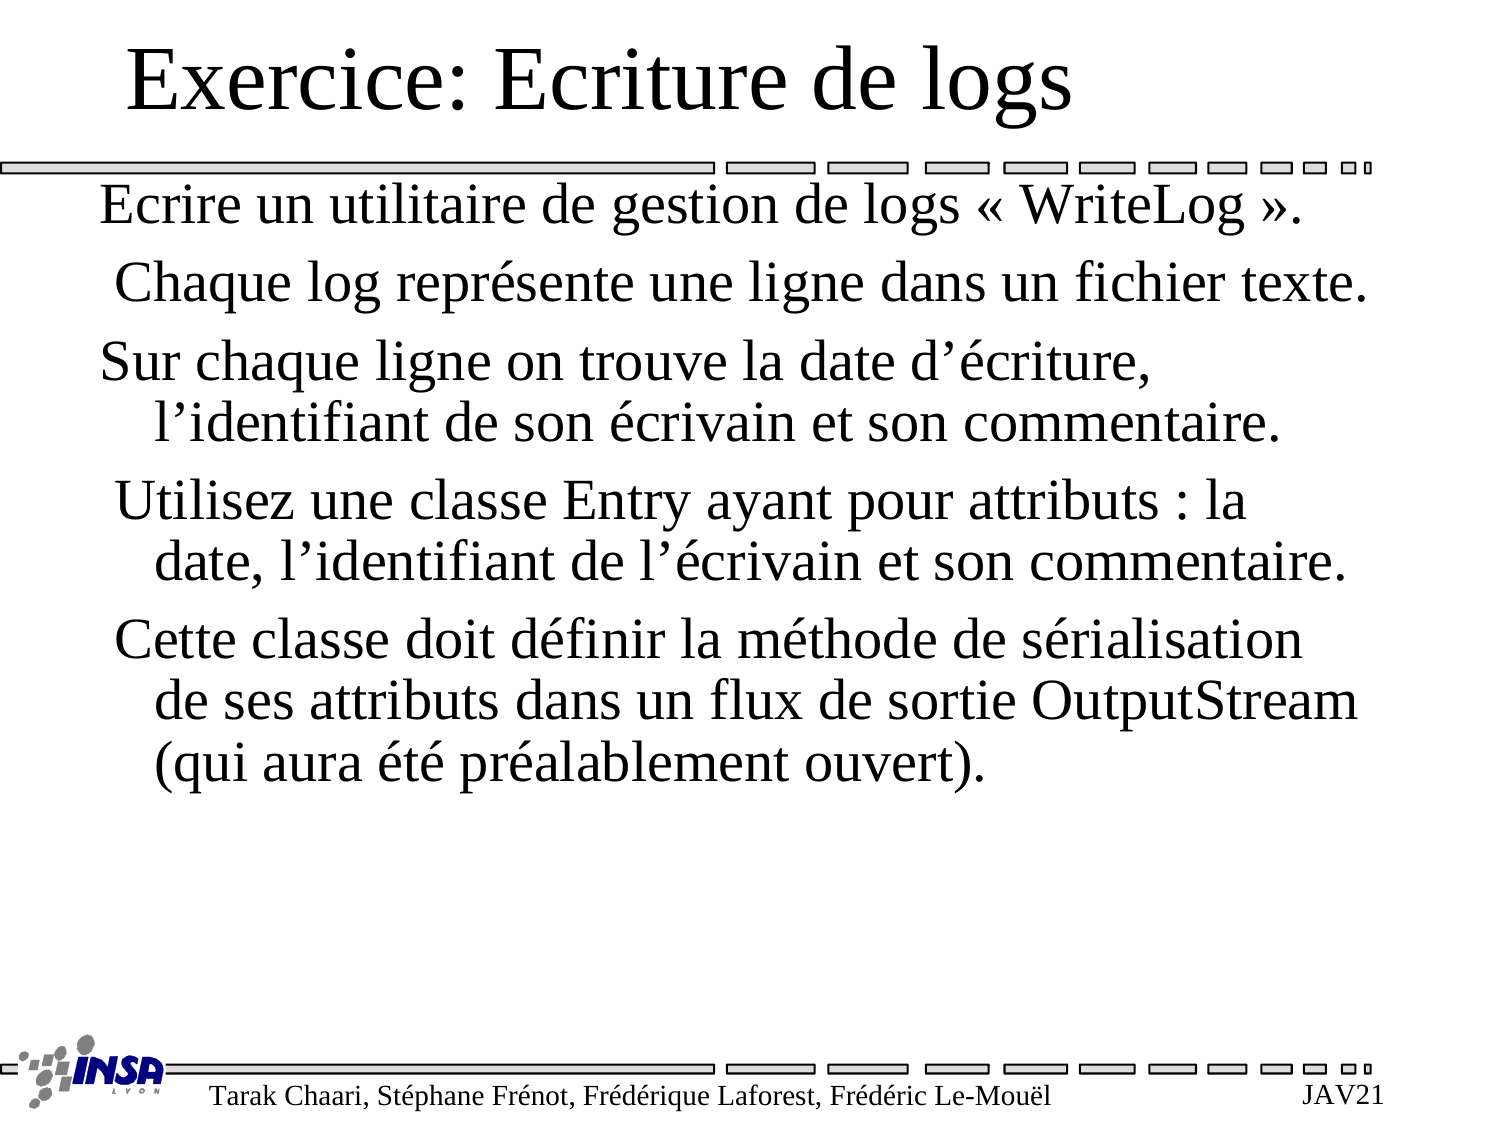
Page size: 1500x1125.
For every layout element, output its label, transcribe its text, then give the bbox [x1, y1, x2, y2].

title Exercice: Ecriture de logs [125, 0, 1399, 162]
list Ecrire un utilitaire de gestion de logs « WriteLog ». Chaque log représente une ligne dans un fichier texte. Sur chaque ligne on trouve la date d’écriture, l’identifiant de son écrivain et son commentaire. Utilisez une classe Entry ayant pour attributs : la date, l’identifiant de l’écrivain et son commentaire. Cette classe doit définir la méthode de sérialisation de ses attributs dans un flux de sortie OutputStream (qui aura été préalablement ouvert). [99, 174, 1374, 1000]
